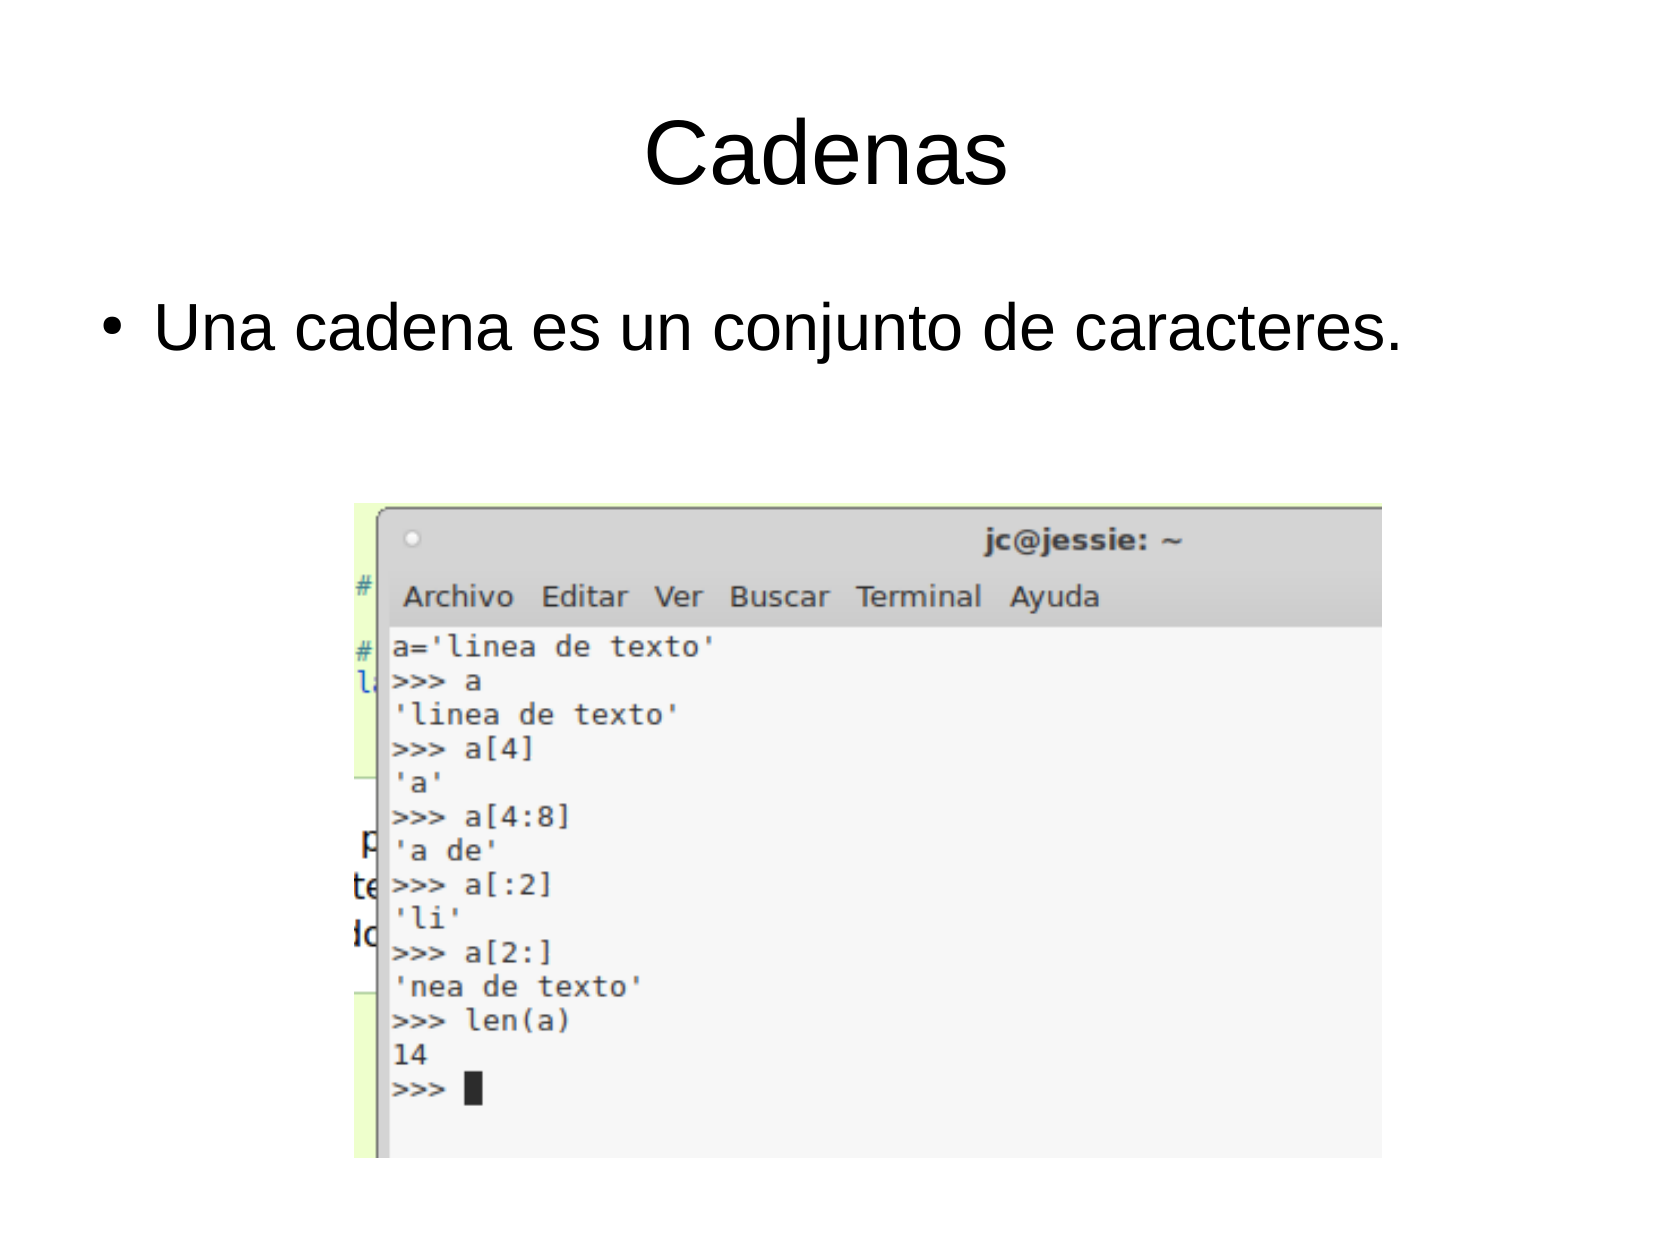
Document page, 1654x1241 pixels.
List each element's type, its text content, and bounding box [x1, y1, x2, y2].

picture [354, 503, 1382, 1158]
title Cadenas [82, 49, 1571, 257]
list Una cadena es un conjunto de caracteres. [82, 290, 1571, 1010]
